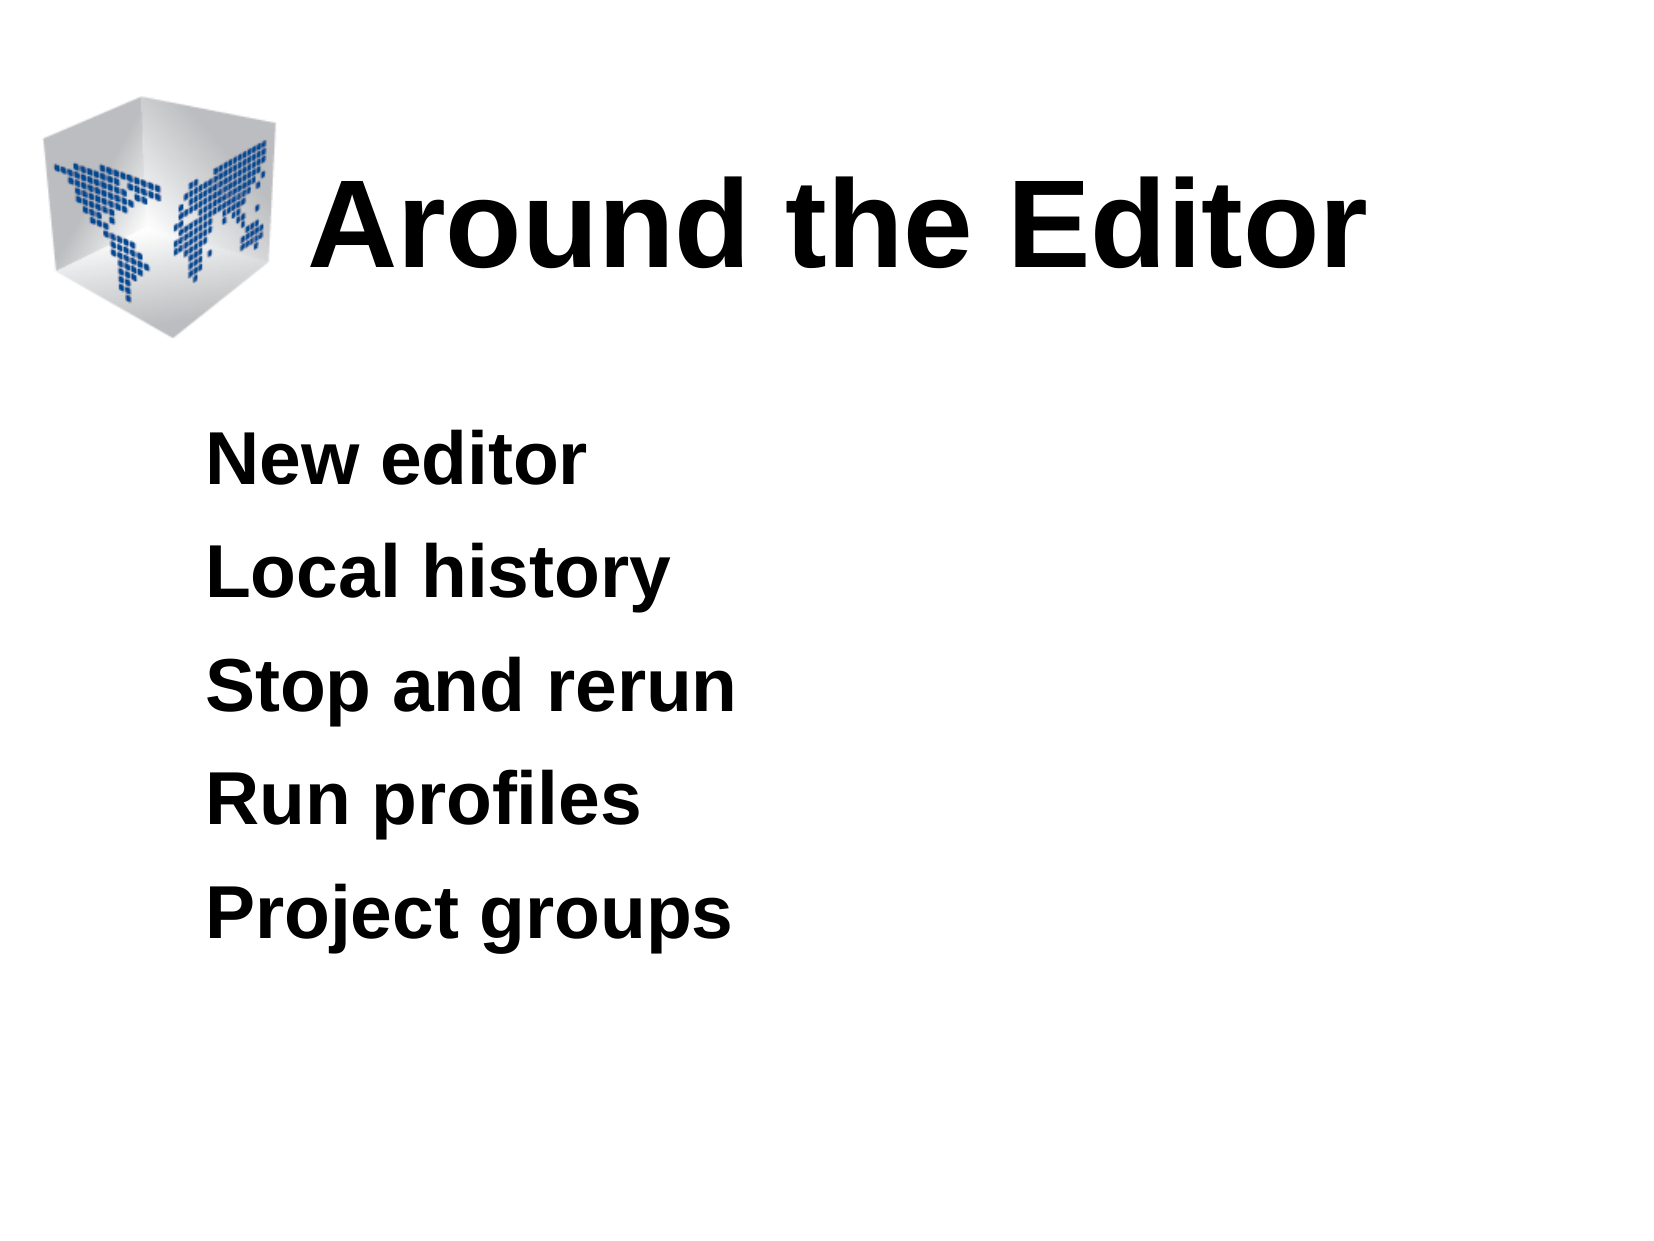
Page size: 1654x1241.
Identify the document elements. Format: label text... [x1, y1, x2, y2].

title Around the Editor [307, 127, 1500, 320]
list New editor Local history Stop and rerun Run profiles Project groups [187, 416, 1534, 955]
picture [11, 84, 284, 349]
